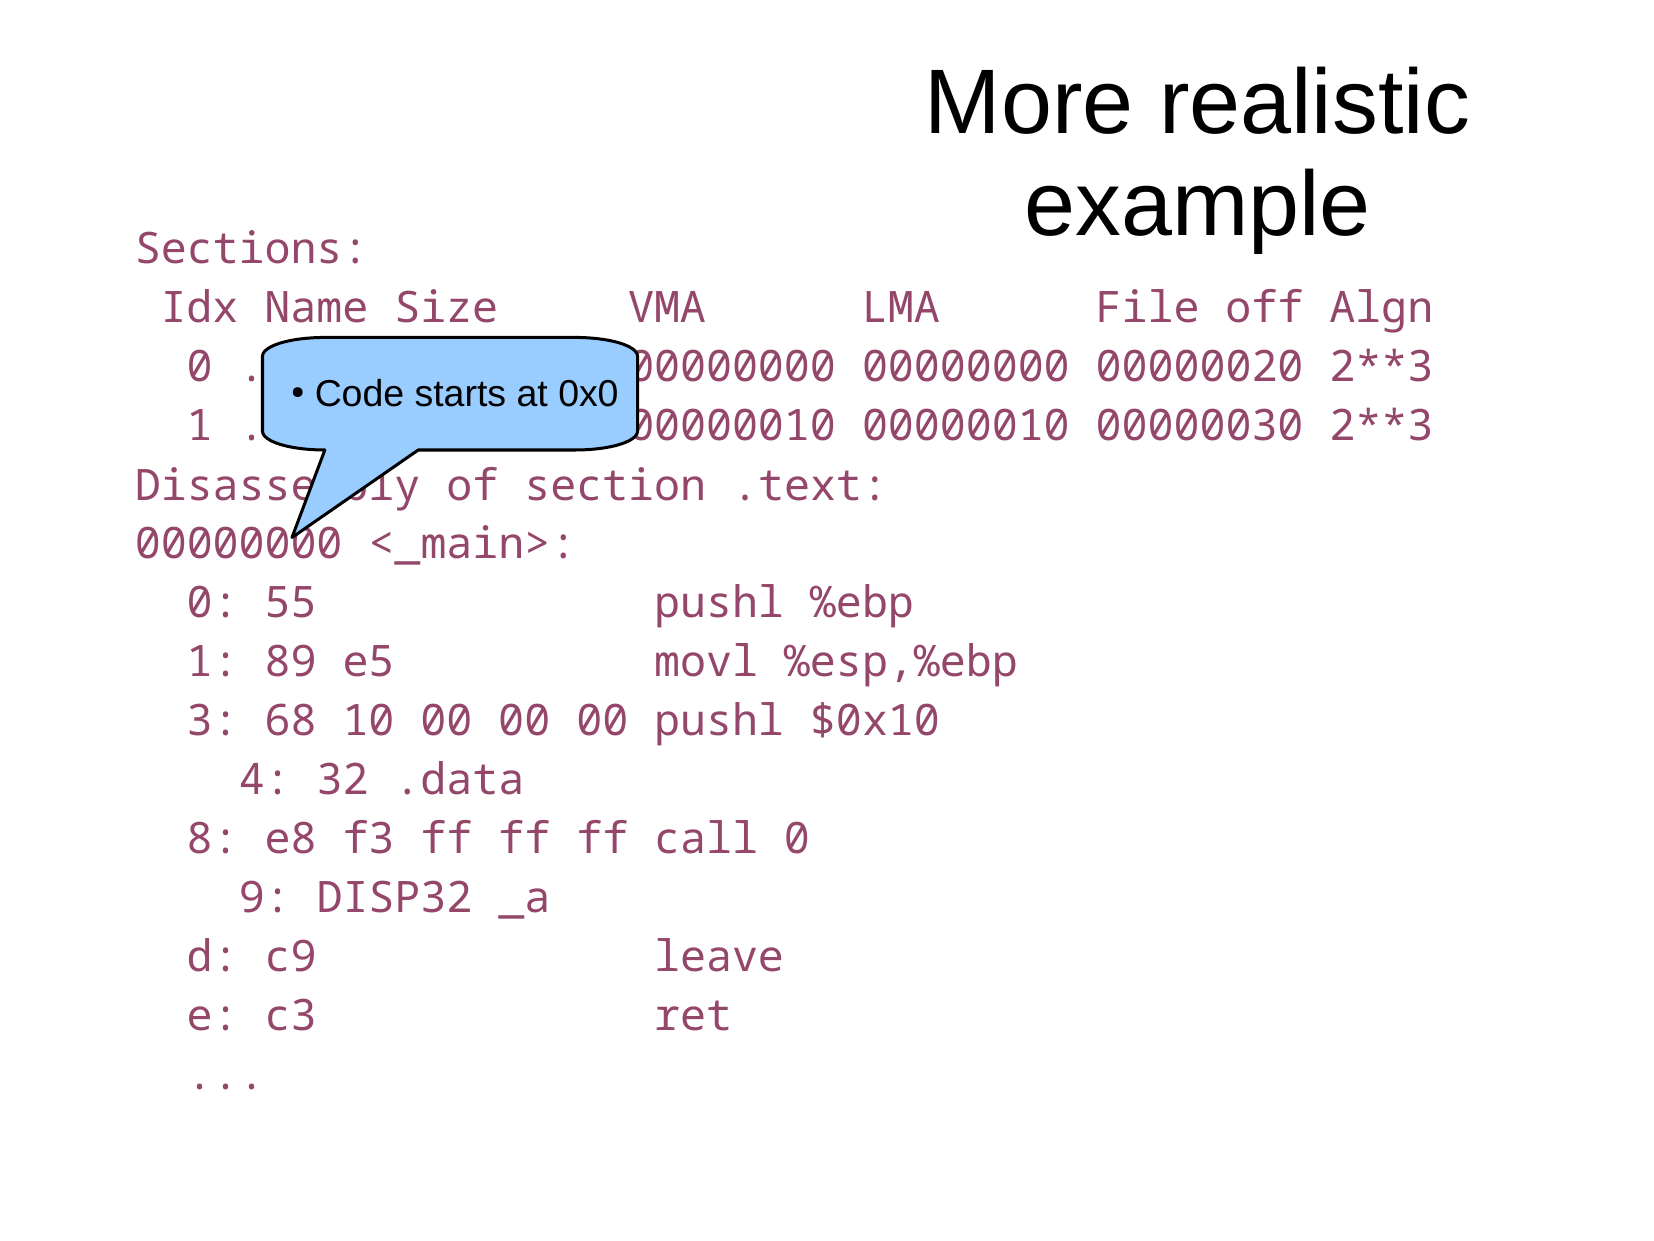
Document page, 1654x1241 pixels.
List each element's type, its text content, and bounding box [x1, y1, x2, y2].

list Sections: Idx Name Size VMA LMA File off Algn 0 .text 00000010 00000000 00000000 00000020 2**3 1 .data 00000010 00000010 00000010 00000030 2**3 Disassembly of section .text: 00000000 <_main>: 0: 55 pushl %ebp 1: 89 e5 movl %esp,%ebp 3: 68 10 00 00 00 pushl $0x10 4: 32 .data 8: e8 f3 ff ff ff call 0 9: DISP32 _a d: c9 leave e: c3 ret ... [82, 150, 1571, 1126]
title More realistic example [825, 49, 1571, 150]
text_box Code starts at 0x0 [262, 337, 638, 538]
